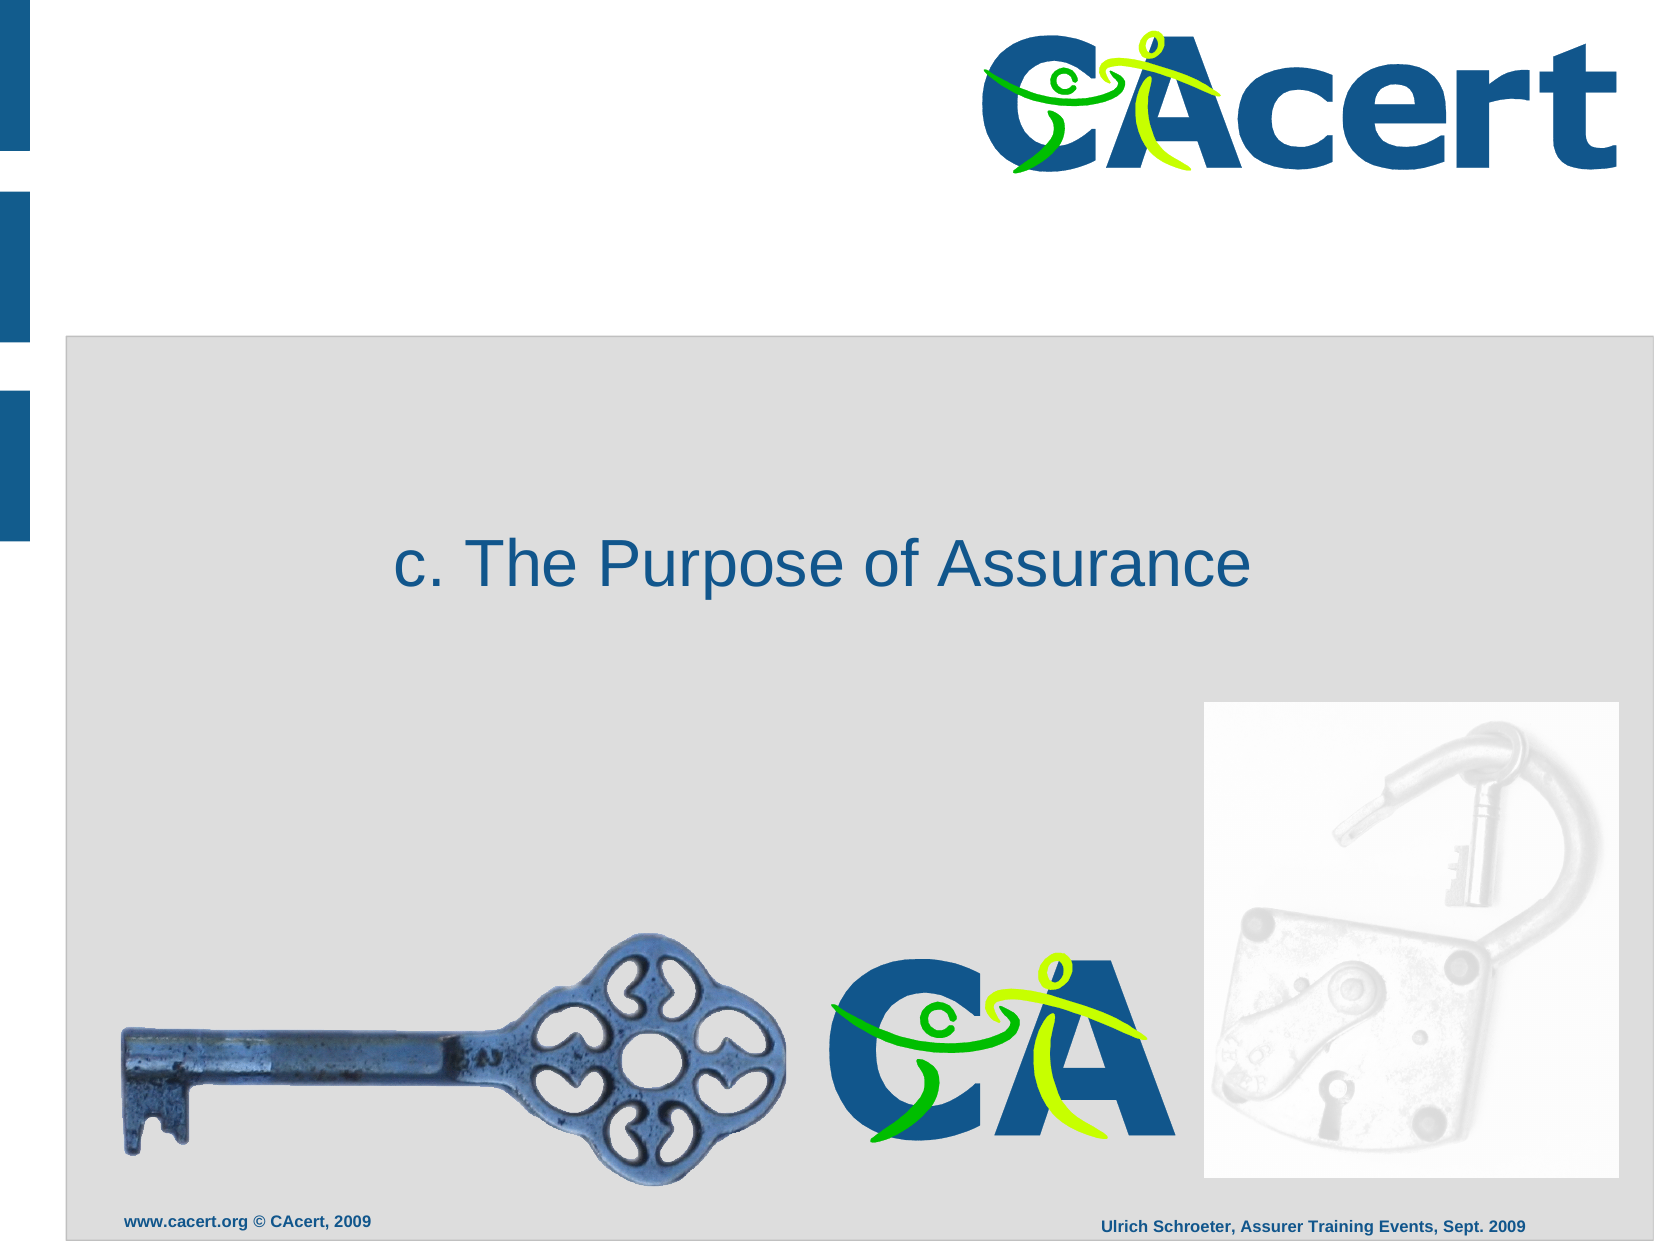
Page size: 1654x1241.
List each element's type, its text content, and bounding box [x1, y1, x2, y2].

picture [1204, 702, 1619, 1178]
title c. The Purpose of Assurance [118, 442, 1530, 601]
picture [106, 915, 800, 1203]
picture [826, 950, 1177, 1145]
